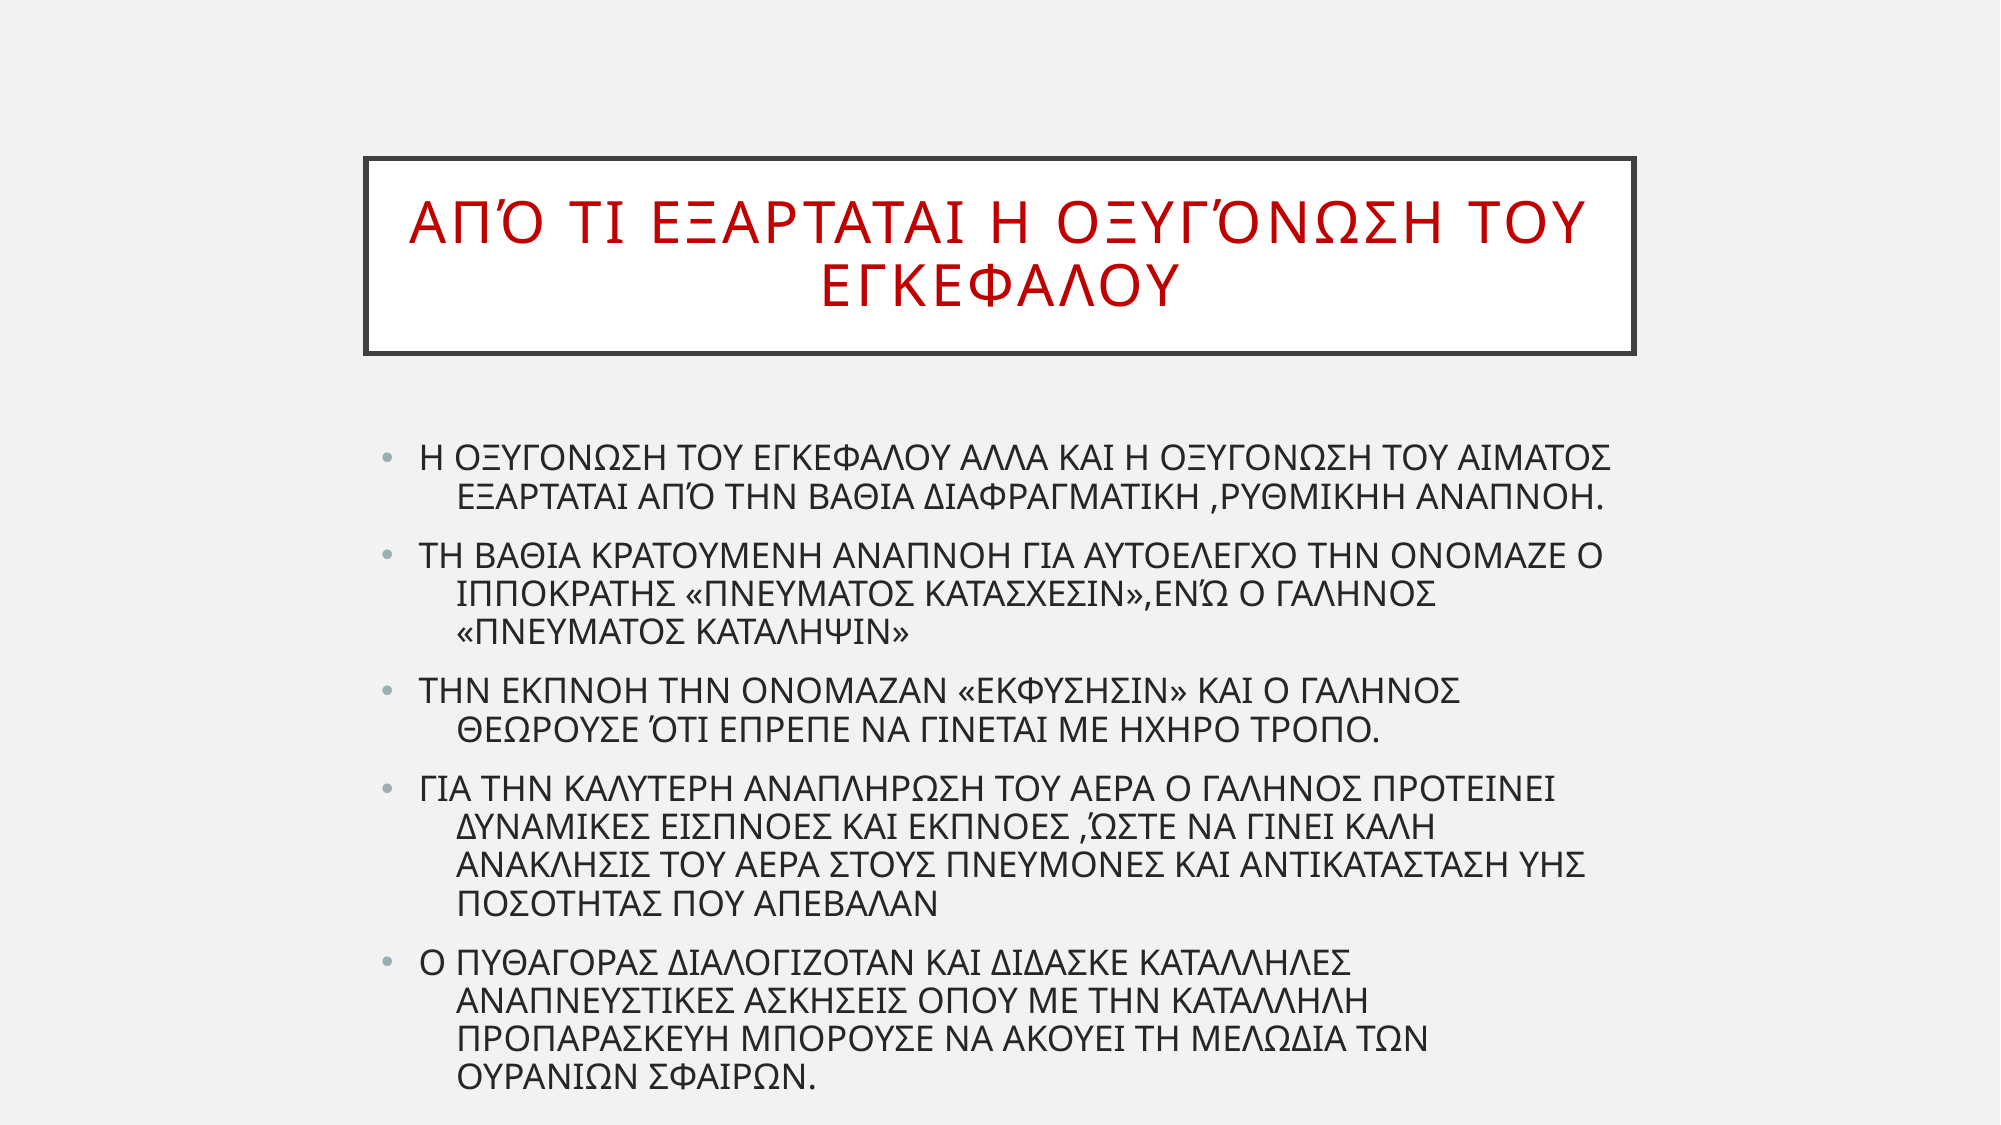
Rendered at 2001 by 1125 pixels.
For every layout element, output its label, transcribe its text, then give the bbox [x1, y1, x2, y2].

title Από τι εξαρταται η οξυγόνωση του εγκεφαλου [366, 158, 1634, 354]
list Η ΟΞΥΓΟΝΩΣΗ ΤΟΥ ΕΓΚΕΦΑΛΟΥ ΑΛΛΑ ΚΑΙ Η ΟΞΥΓΟΝΩΣΗ ΤΟΥ ΑΙΜΑΤΟΣ ΕΞΑΡΤΑΤΑΙ ΑΠΌ ΤΗΝ ΒΑΘΙΑ ΔΙΑΦΡΑΓΜΑΤΙΚΗ ,ΡΥΘΜΙΚΗΗ ΑΝΑΠΝΟΗ. ΤΗ ΒΑΘΙΑ ΚΡΑΤΟΥΜΕΝΗ ΑΝΑΠΝΟΗ ΓΙΑ ΑΥΤΟΕΛΕΓΧΟ ΤΗΝ ΟΝΟΜΑΖΕ Ο ΙΠΠΟΚΡΑΤΗΣ «ΠΝΕΥΜΑΤΟΣ ΚΑΤΑΣΧΕΣΙΝ»,ΕΝΏ Ο ΓΑΛΗΝΟΣ «ΠΝΕΥΜΑΤΟΣ ΚΑΤΑΛΗΨΙΝ» ΤΗΝ ΕΚΠΝΟΗ ΤΗΝ ΟΝΟΜΑΖΑΝ «ΕΚΦΥΣΗΣΙΝ» ΚΑΙ Ο ΓΑΛΗΝΟΣ ΘΕΩΡΟΥΣΕ ΌΤΙ ΕΠΡΕΠΕ ΝΑ ΓΙΝΕΤΑΙ ΜΕ ΗΧΗΡΟ ΤΡΟΠΟ. ΓΙΑ ΤΗΝ ΚΑΛΥΤΕΡΗ ΑΝΑΠΛΗΡΩΣΗ ΤΟΥ ΑΕΡΑ Ο ΓΑΛΗΝΟΣ ΠΡΟΤΕΙΝΕΙ ΔΥΝΑΜΙΚΕΣ ΕΙΣΠΝΟΕΣ ΚΑΙ ΕΚΠΝΟΕΣ ,ΏΣΤΕ ΝΑ ΓΙΝΕΙ ΚΑΛΗ ΑΝΑΚΛΗΣΙΣ ΤΟΥ ΑΕΡΑ ΣΤΟΥΣ ΠΝΕΥΜΟΝΕΣ ΚΑΙ ΑΝΤΙΚΑΤΑΣΤΑΣΗ ΥΗΣ ΠΟΣΟΤΗΤΑΣ ΠΟΥ ΑΠΕΒΑΛΑΝ Ο ΠΥΘΑΓΟΡΑΣ ΔΙΑΛΟΓΙΖΟΤΑΝ ΚΑΙ ΔΙΔΑΣΚΕ ΚΑΤΑΛΛΗΛΕΣ ΑΝΑΠΝΕΥΣΤΙΚΕΣ ΑΣΚΗΣΕΙΣ ΟΠΟΥ ΜΕ ΤΗΝ ΚΑΤΑΛΛΗΛΗ ΠΡΟΠΑΡΑΣΚΕΥΗ ΜΠΟΡΟΥΣΕ ΝΑ ΑΚΟΥΕΙ ΤΗ ΜΕΛΩΔΙΑ ΤΩΝ ΟΥΡΑΝΙΩΝ ΣΦΑΙΡΩΝ. [366, 432, 1634, 1125]
